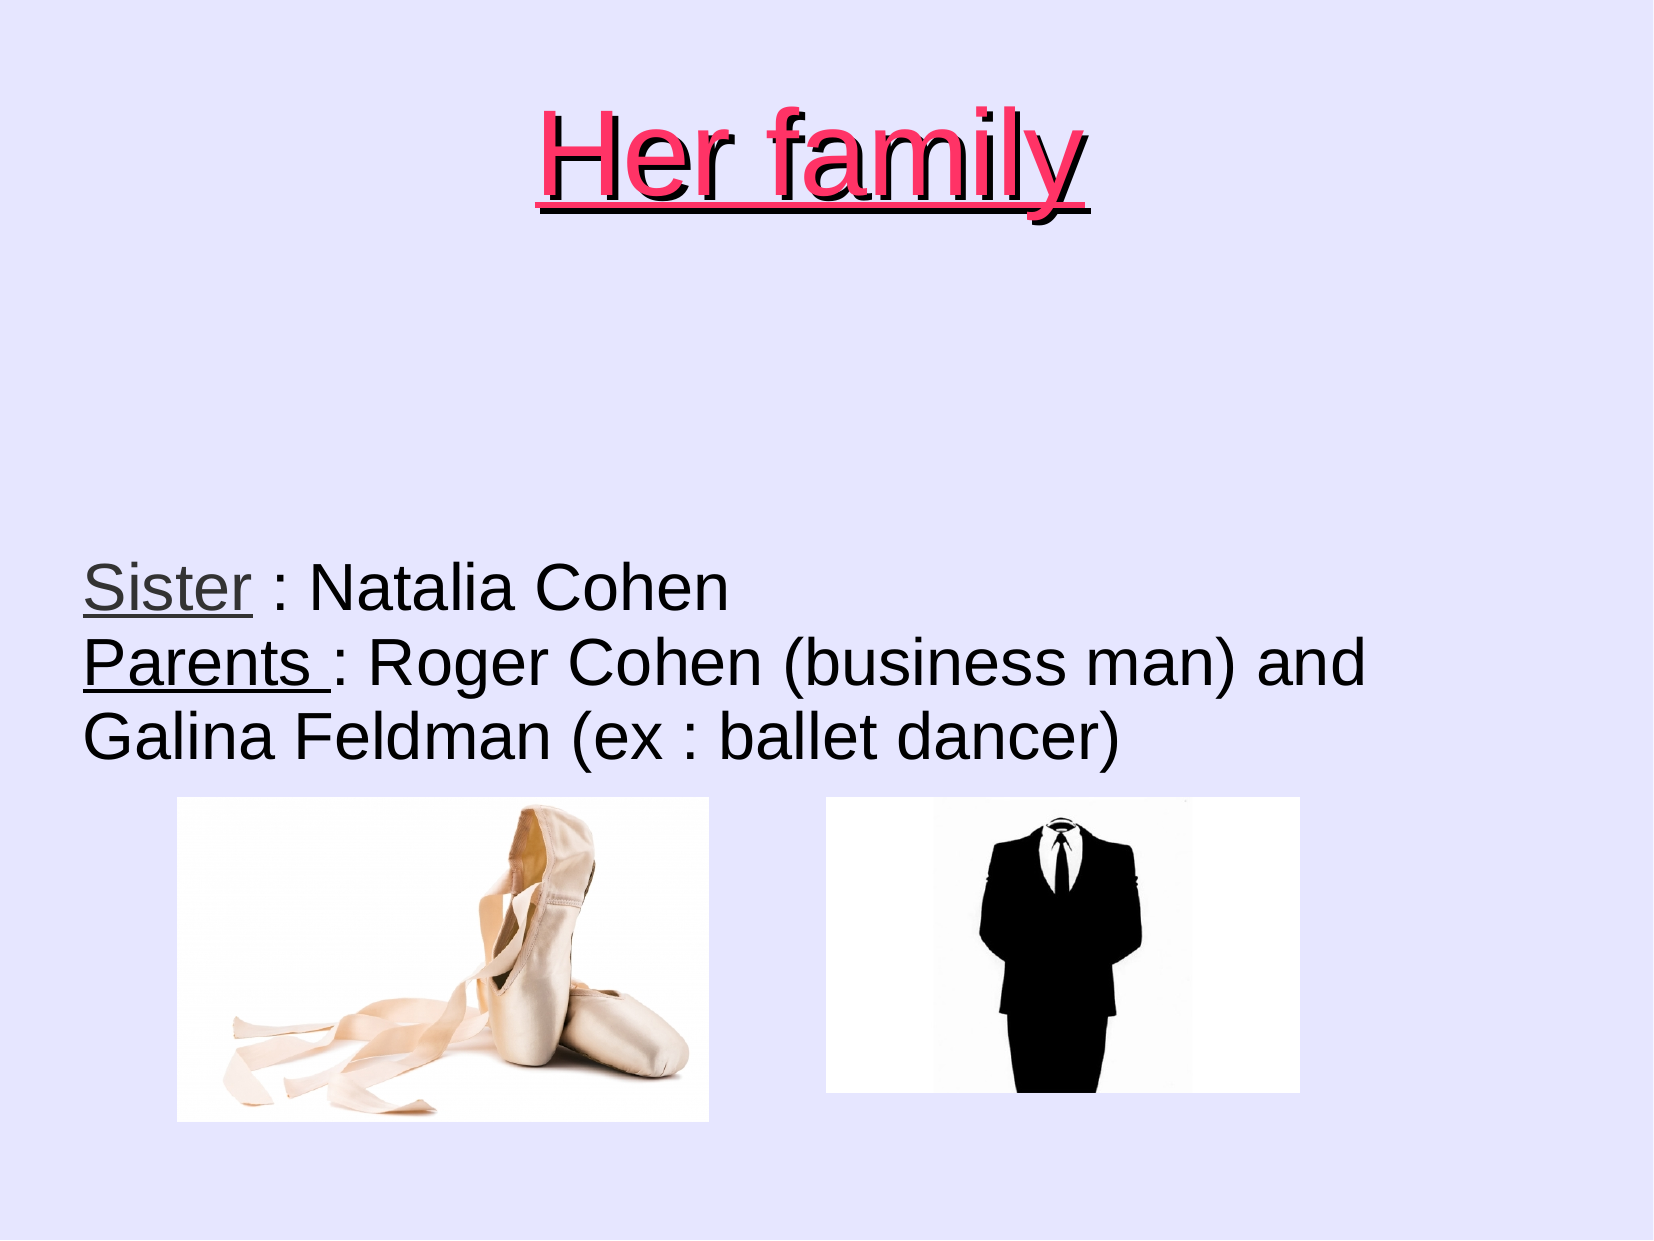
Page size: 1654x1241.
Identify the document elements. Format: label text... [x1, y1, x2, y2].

title Her family [82, 56, 1571, 250]
subtitle Sister : Natalia Cohen Parents : Roger Cohen (business man) and Galina Feldman (ex : ballet dancer) [82, 297, 1571, 1102]
picture [177, 797, 709, 1123]
picture [826, 797, 1300, 1093]
